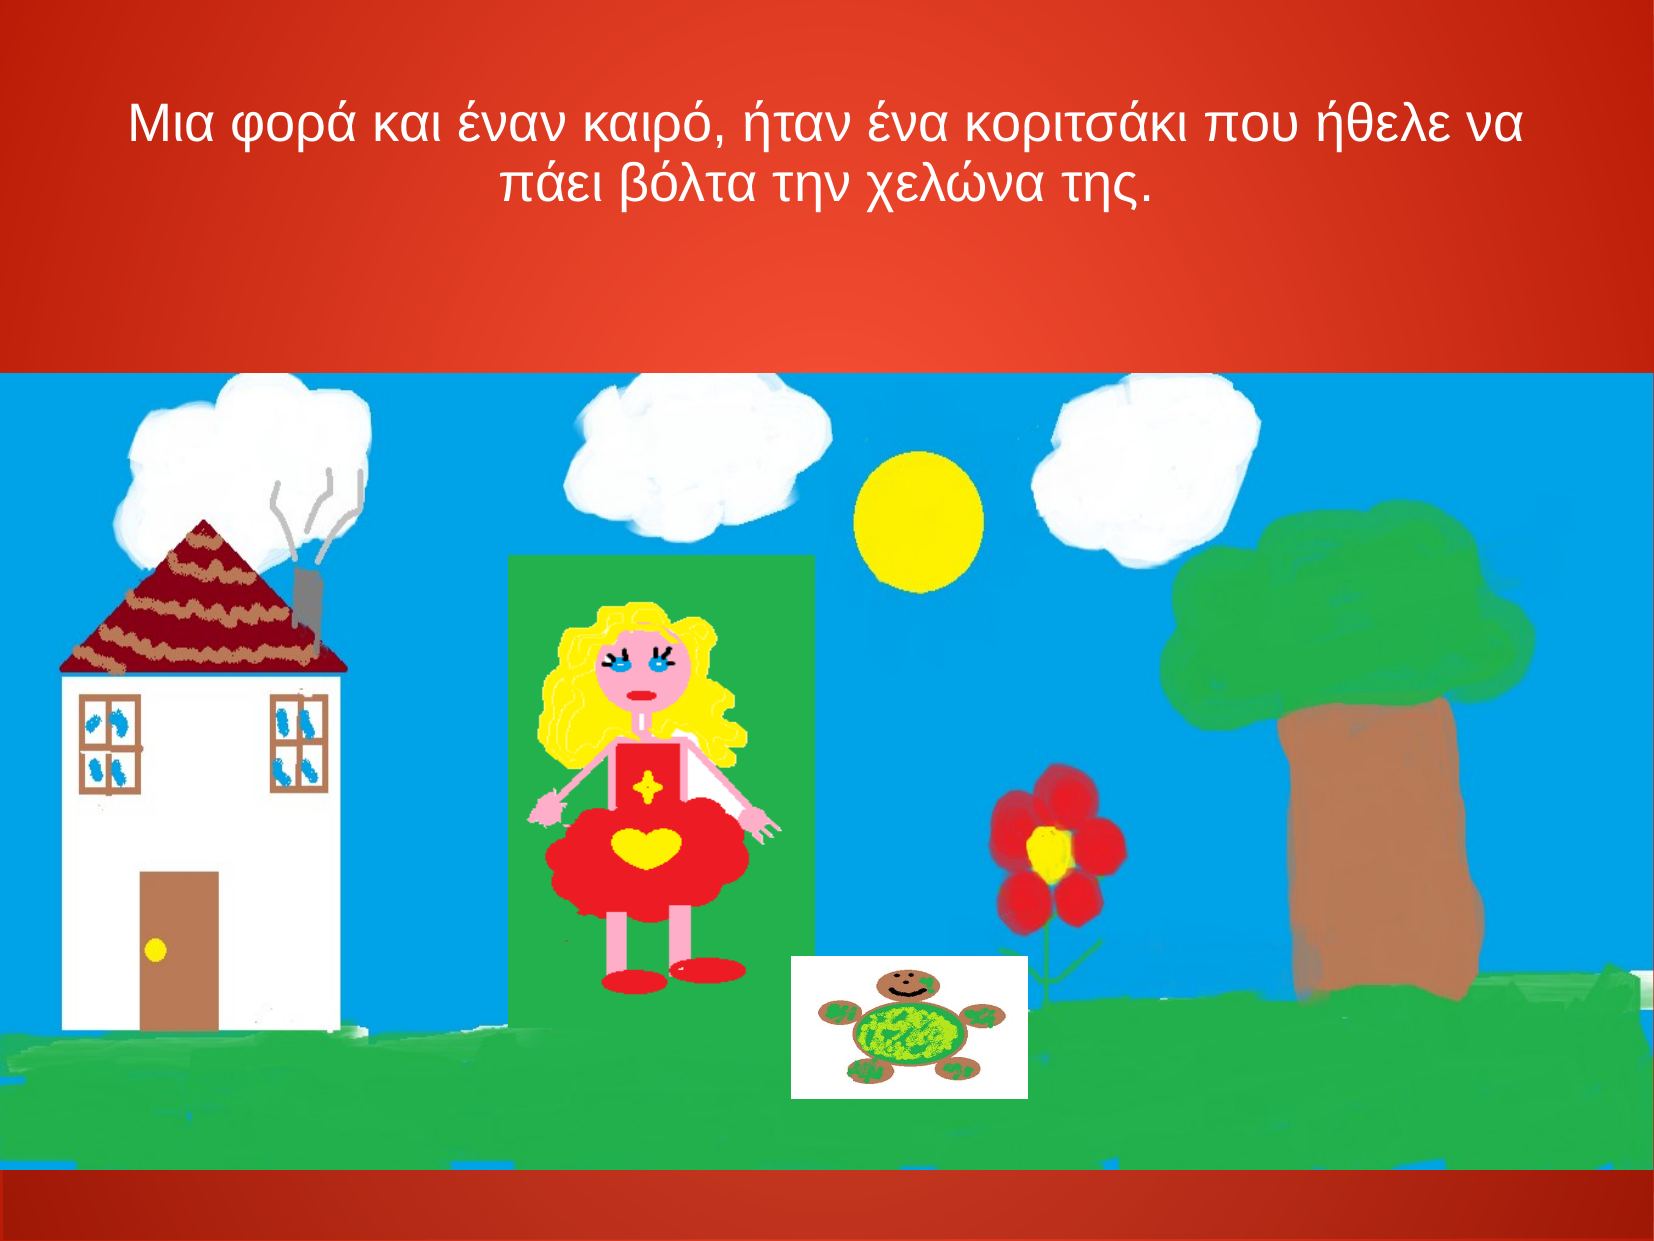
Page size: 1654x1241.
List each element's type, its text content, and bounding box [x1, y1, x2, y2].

picture [0, 373, 1654, 1170]
picture [563, 373, 833, 544]
title Μια φορά και έναν καιρό, ήταν ένα κοριτσάκι που ήθελε να πάει βόλτα την χελώνα της. [82, 49, 1571, 257]
picture [1031, 373, 1262, 570]
picture [853, 451, 985, 594]
